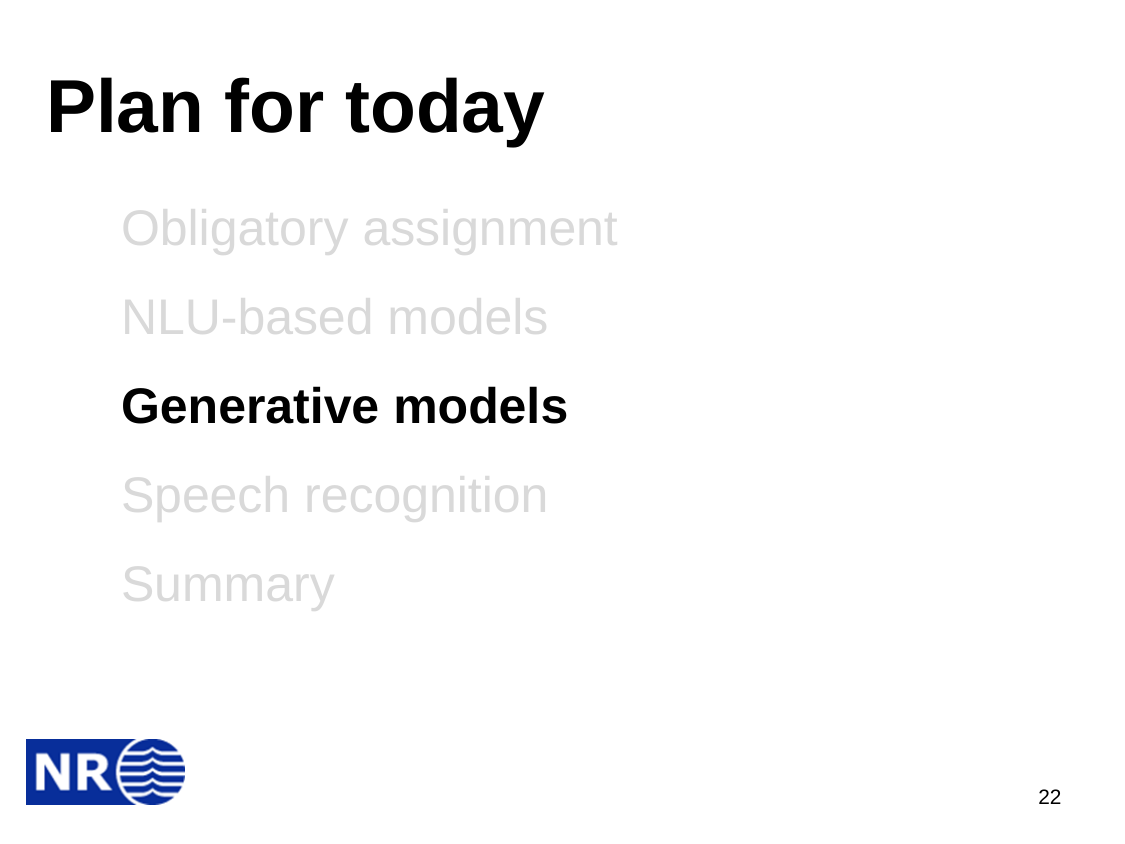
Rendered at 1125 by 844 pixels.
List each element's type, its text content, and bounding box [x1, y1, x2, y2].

list Obligatory assignment NLU-based models Generative models Speech recognition Summary [30, 187, 748, 694]
text_box [1023, 776, 1095, 811]
title Plan for today [30, 32, 1095, 157]
